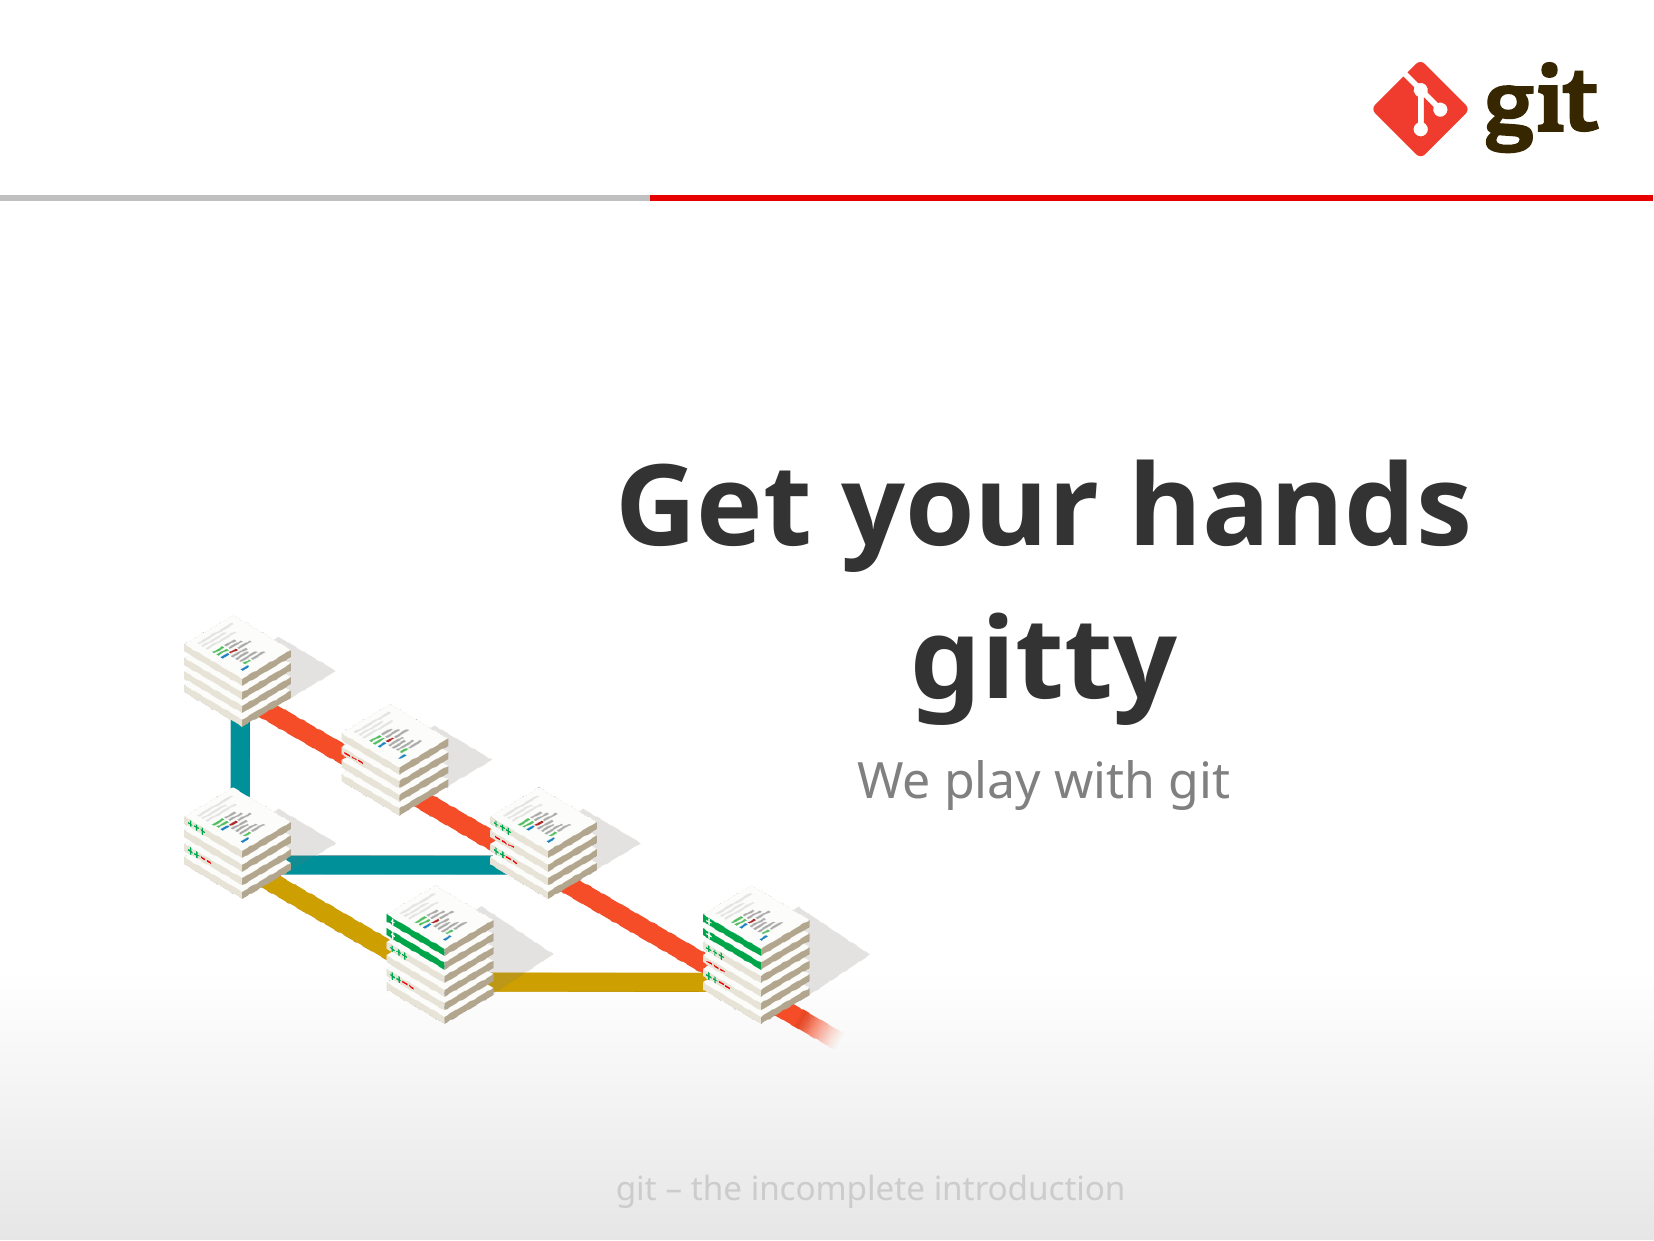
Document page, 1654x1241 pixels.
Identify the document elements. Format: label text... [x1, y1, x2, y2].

subtitle Get your hands gitty We play with git [473, 367, 1615, 871]
picture [182, 613, 886, 1068]
